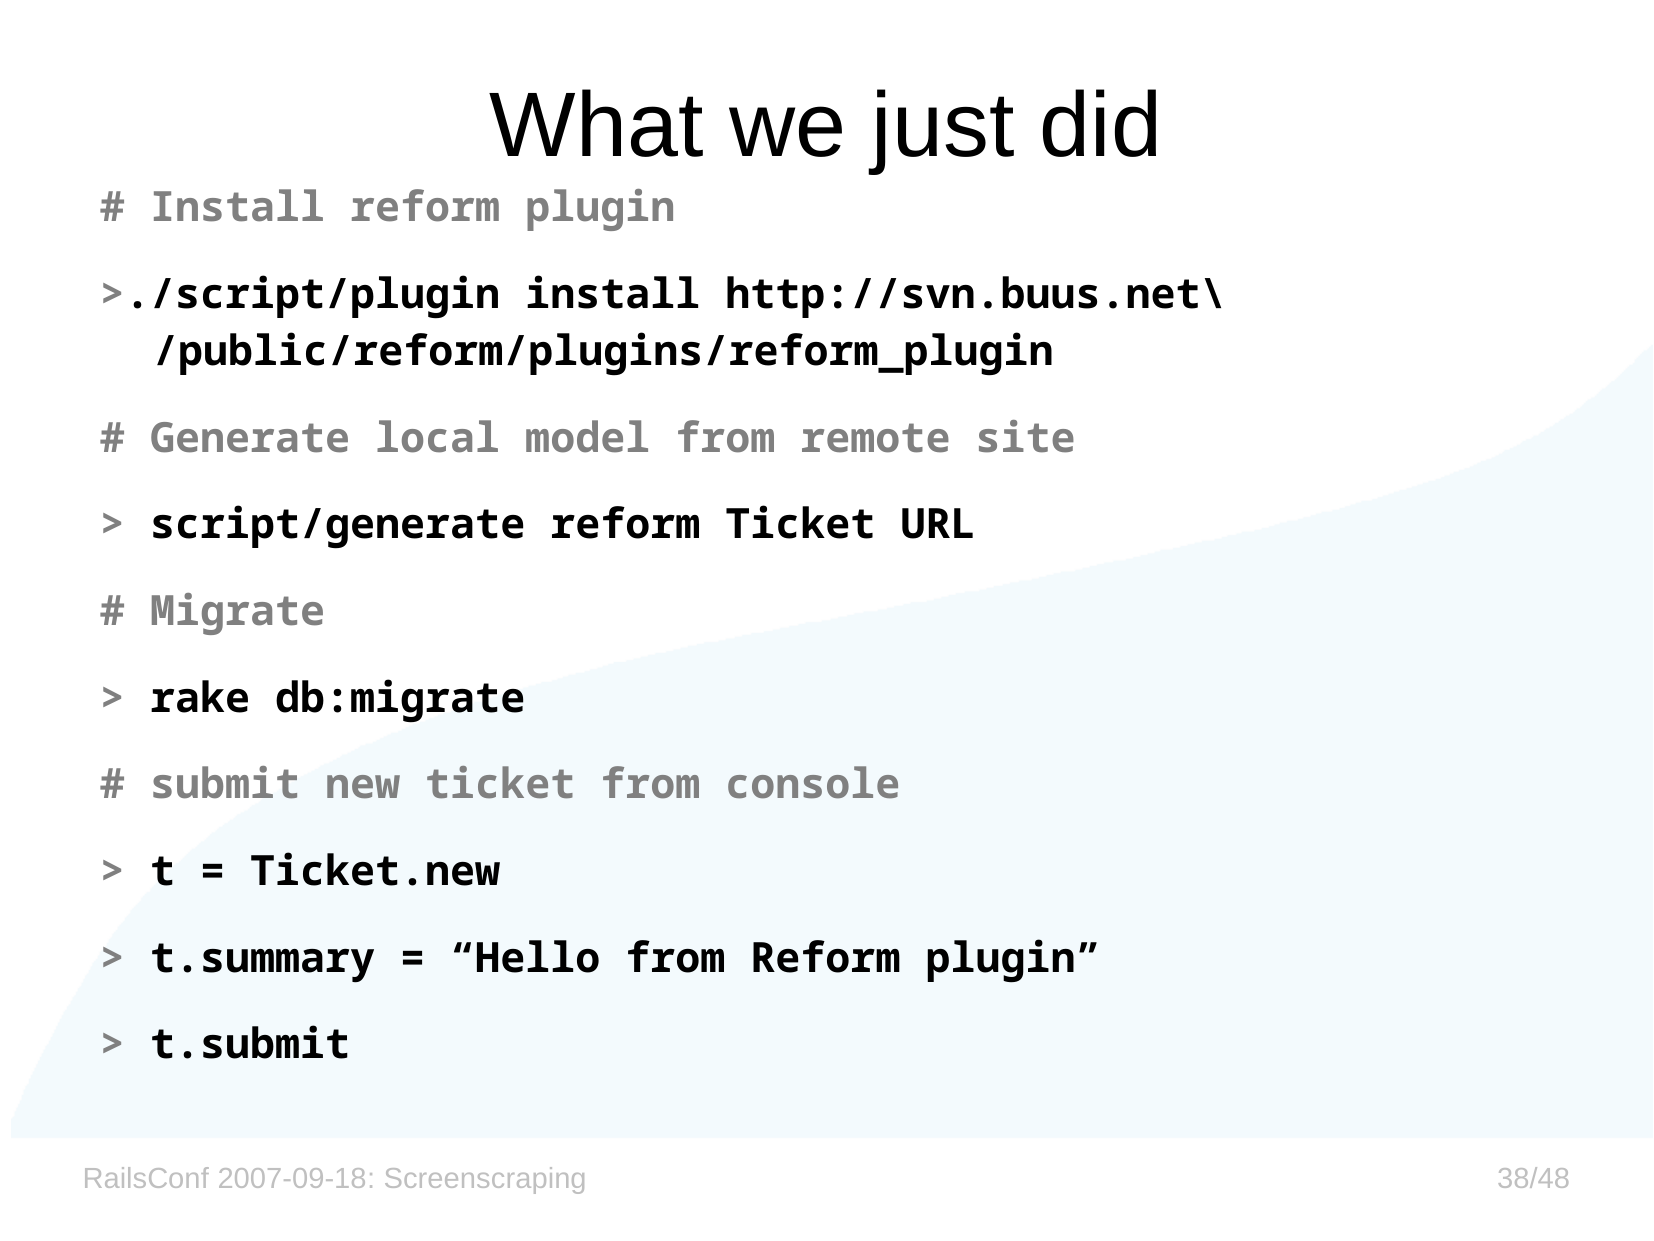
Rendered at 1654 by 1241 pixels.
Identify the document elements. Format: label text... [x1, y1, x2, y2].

list # Install reform plugin >./script/plugin install http://svn.buus.net\ /public/reform/plugins/reform_plugin # Generate local model from remote site > script/generate reform Ticket URL # Migrate > rake db:migrate # submit new ticket from console > t = Ticket.new > t.summary = “Hello from Reform plugin” > t.submit [82, 177, 1571, 1241]
picture [11, 0, 1653, 1231]
title What we just did [82, 49, 1571, 177]
